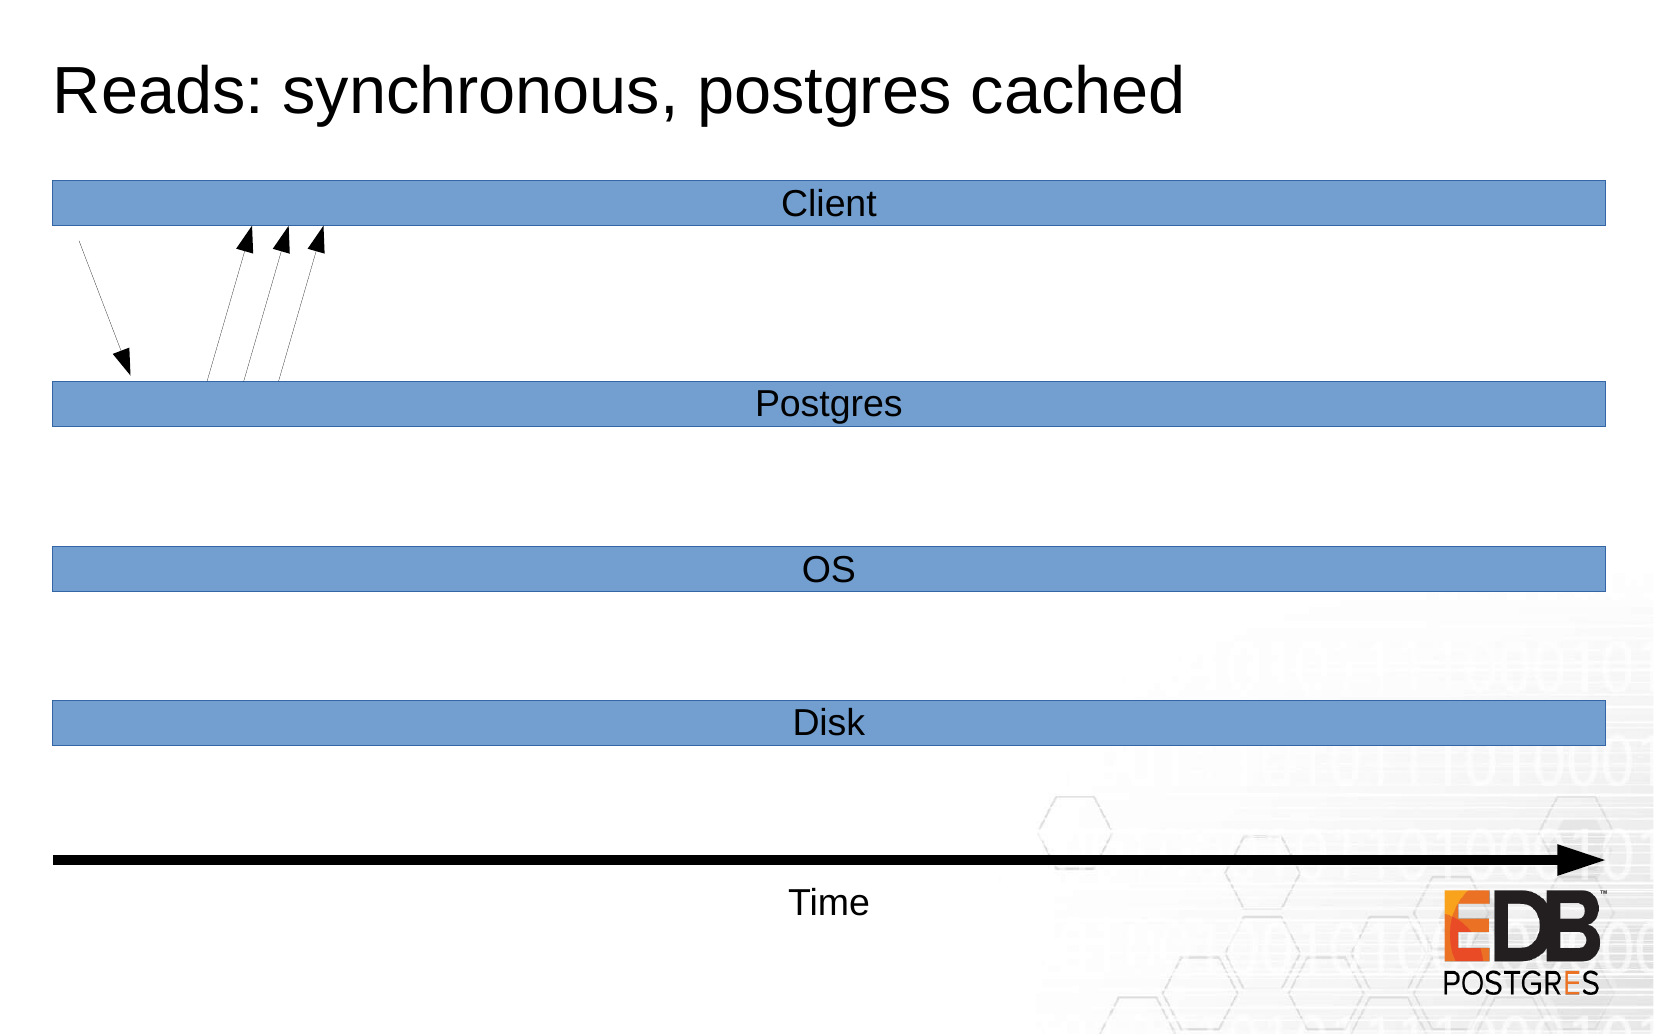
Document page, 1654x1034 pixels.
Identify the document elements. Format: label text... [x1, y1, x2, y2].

text_box Client [52, 180, 1606, 226]
picture [0, 0, 1654, 1034]
title Reads: synchronous, postgres cached [52, 52, 1318, 128]
text_box Disk [52, 700, 1606, 746]
text_box Postgres [52, 381, 1606, 427]
text_box OS [52, 546, 1606, 592]
